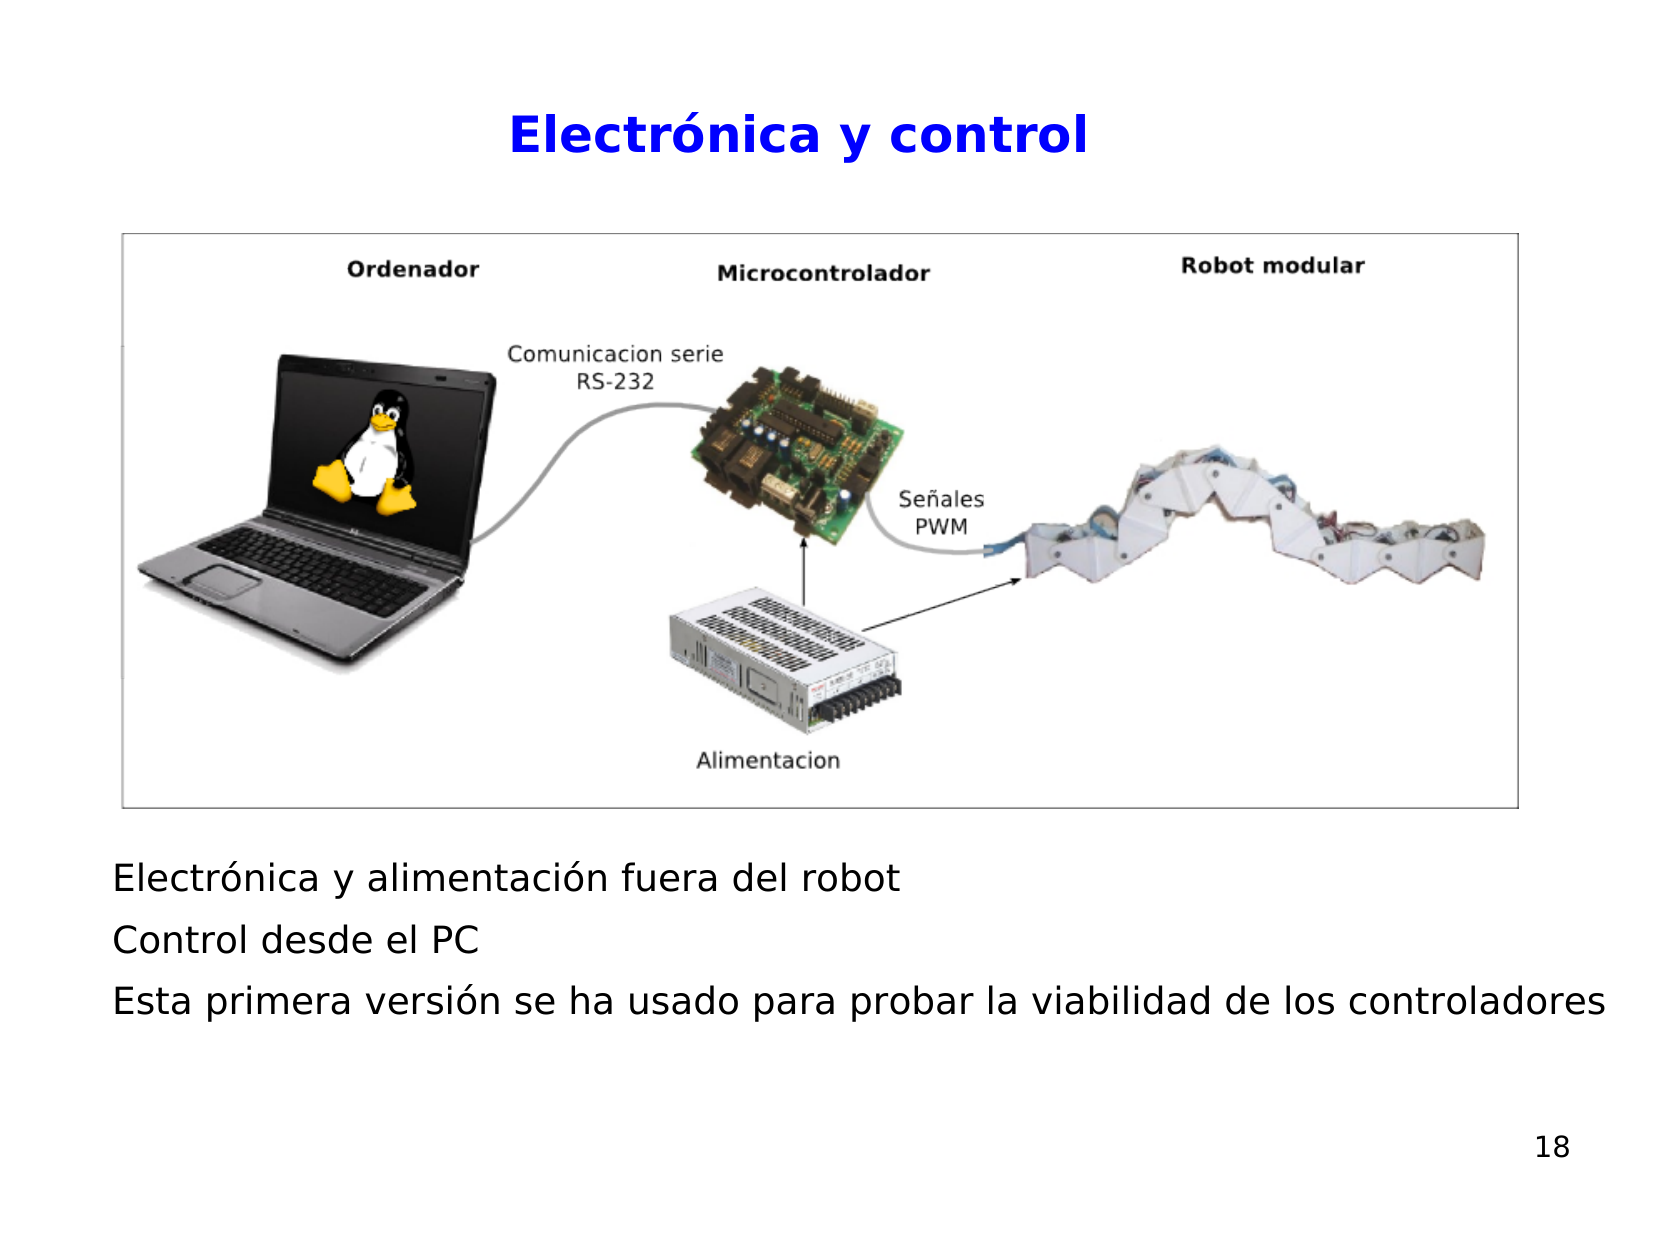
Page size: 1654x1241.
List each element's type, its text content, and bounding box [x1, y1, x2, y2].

text_box Electrónica y control [493, 98, 1105, 172]
text_box Electrónica y alimentación fuera del robot Control desde el PC Esta primera versión se ha usado para probar la viabilidad de los controladores [85, 849, 1636, 1031]
picture [113, 233, 1519, 809]
